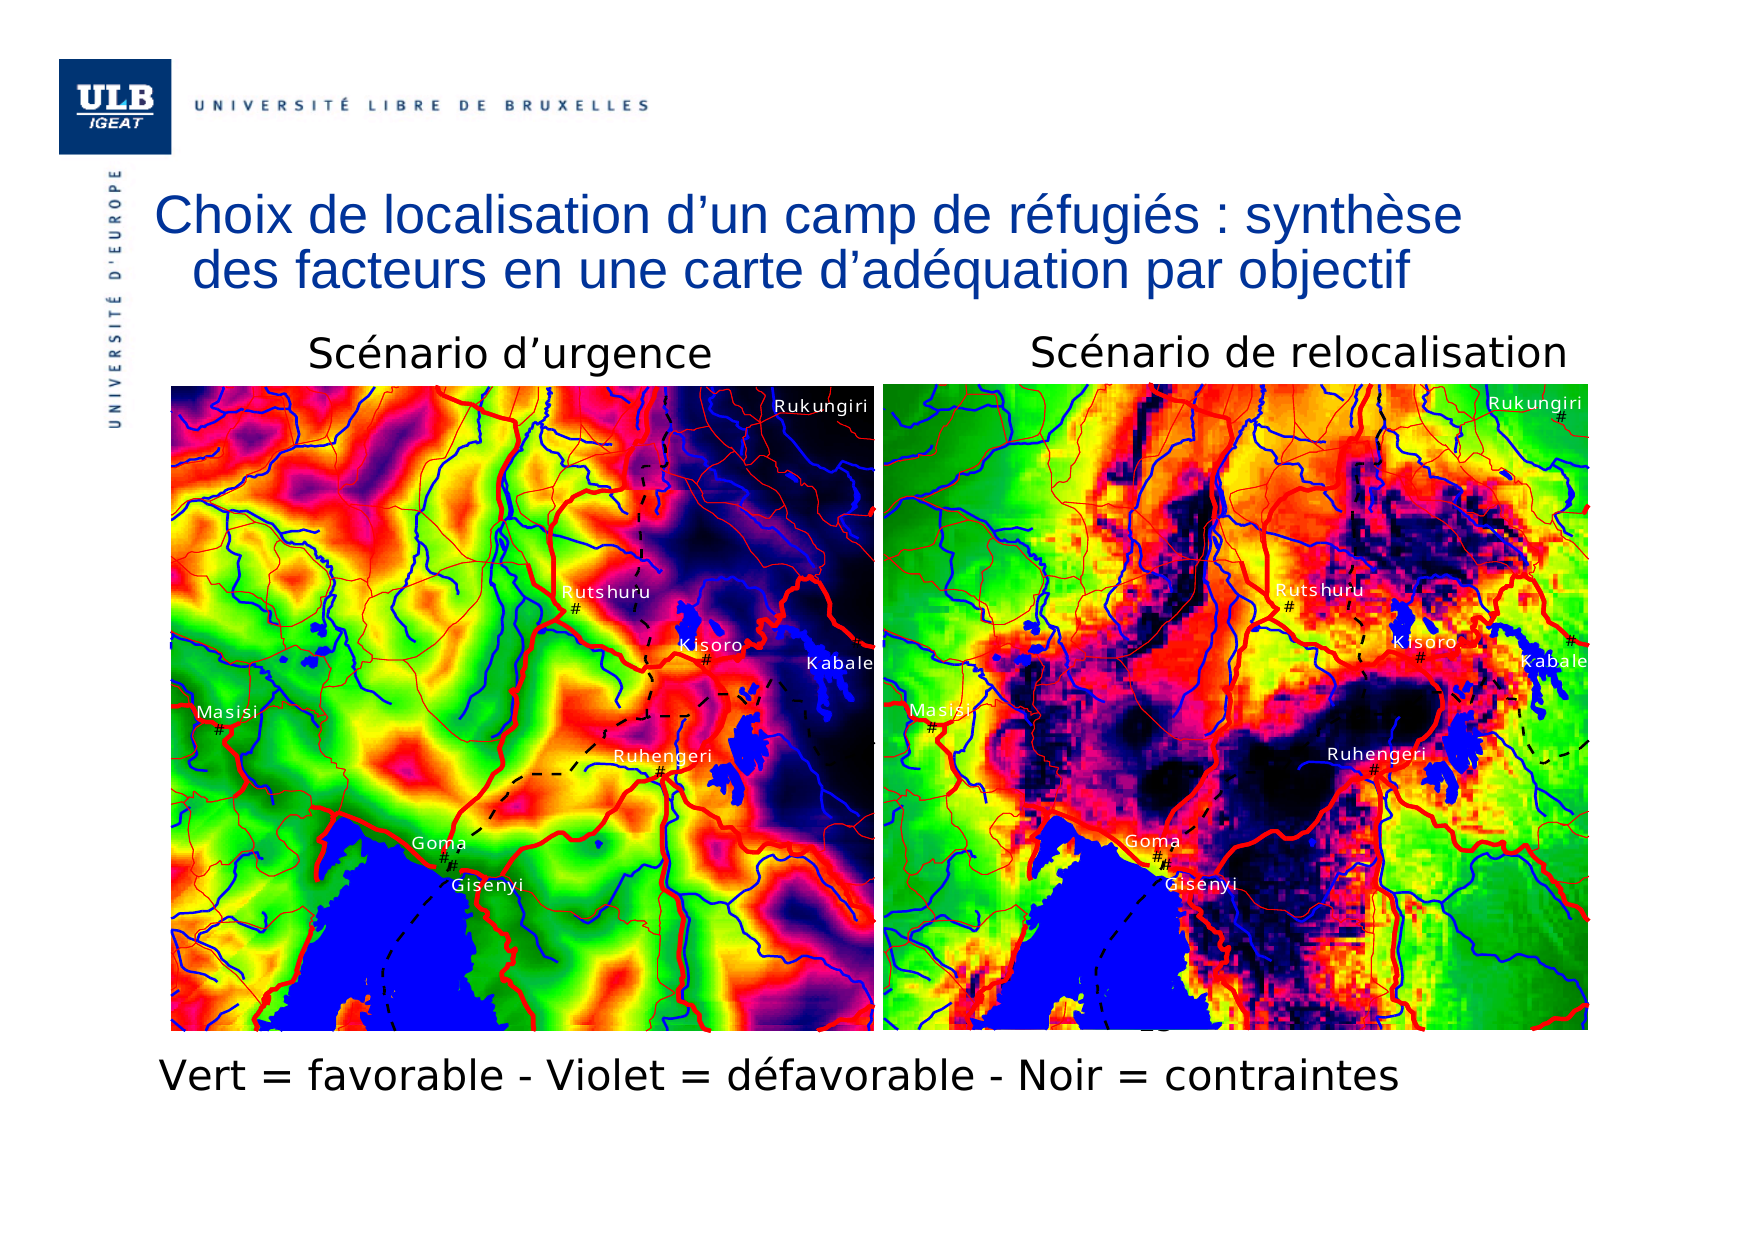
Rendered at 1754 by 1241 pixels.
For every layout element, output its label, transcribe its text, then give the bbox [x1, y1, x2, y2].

text_box Vert = favorable - Violet = défavorable - Noir = contraintes [68, 1041, 1491, 1108]
picture [15, 59, 1749, 1182]
text_box Scénario d’urgence [292, 318, 729, 385]
title Choix de localisation d’un camp de réfugiés : synthèse des facteurs en une carte d’adéquation par objectif [117, 153, 1503, 335]
text_box Scénario de relocalisation [1015, 318, 1584, 351]
